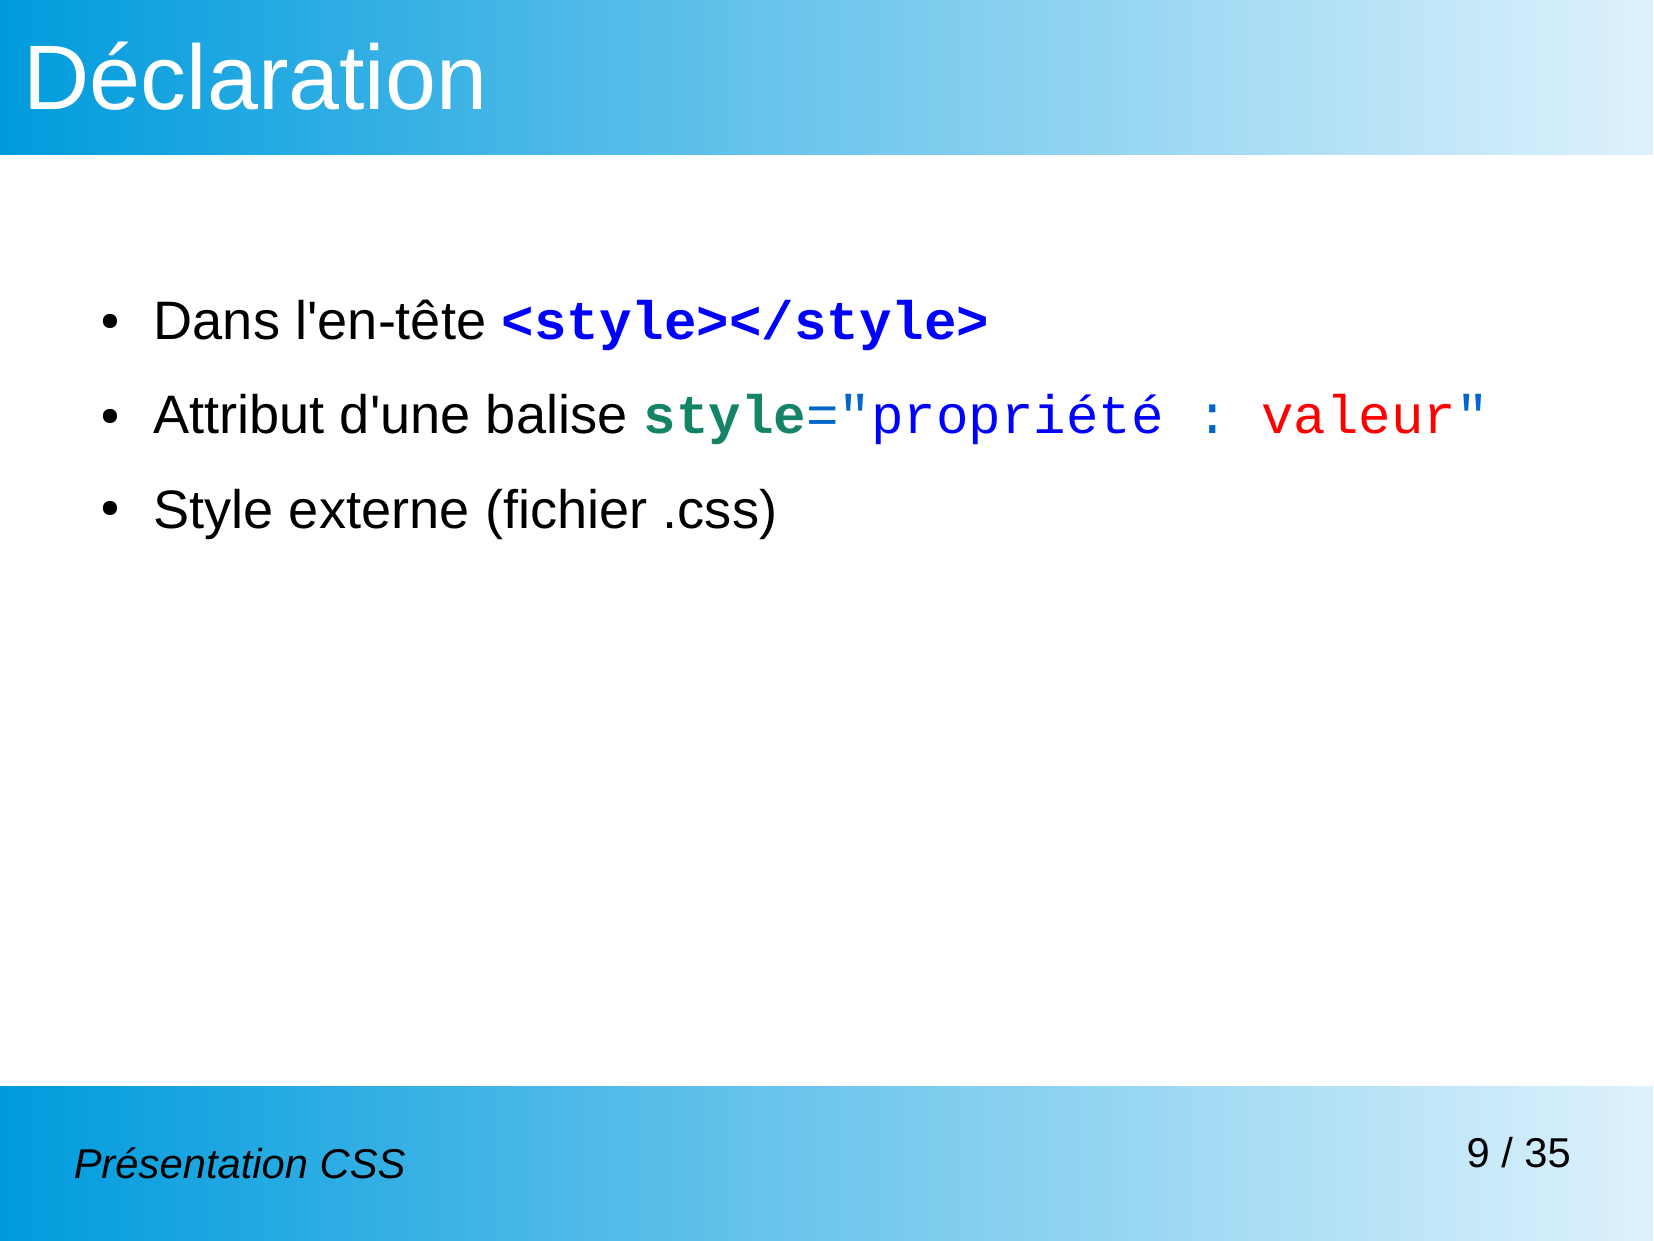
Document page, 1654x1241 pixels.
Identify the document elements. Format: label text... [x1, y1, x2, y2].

title Déclaration [23, 25, 1512, 130]
list Dans l'en-tête <style></style> Attribut d'une balise style="propriété : valeur" Style externe (fichier .css) [82, 290, 1571, 1010]
